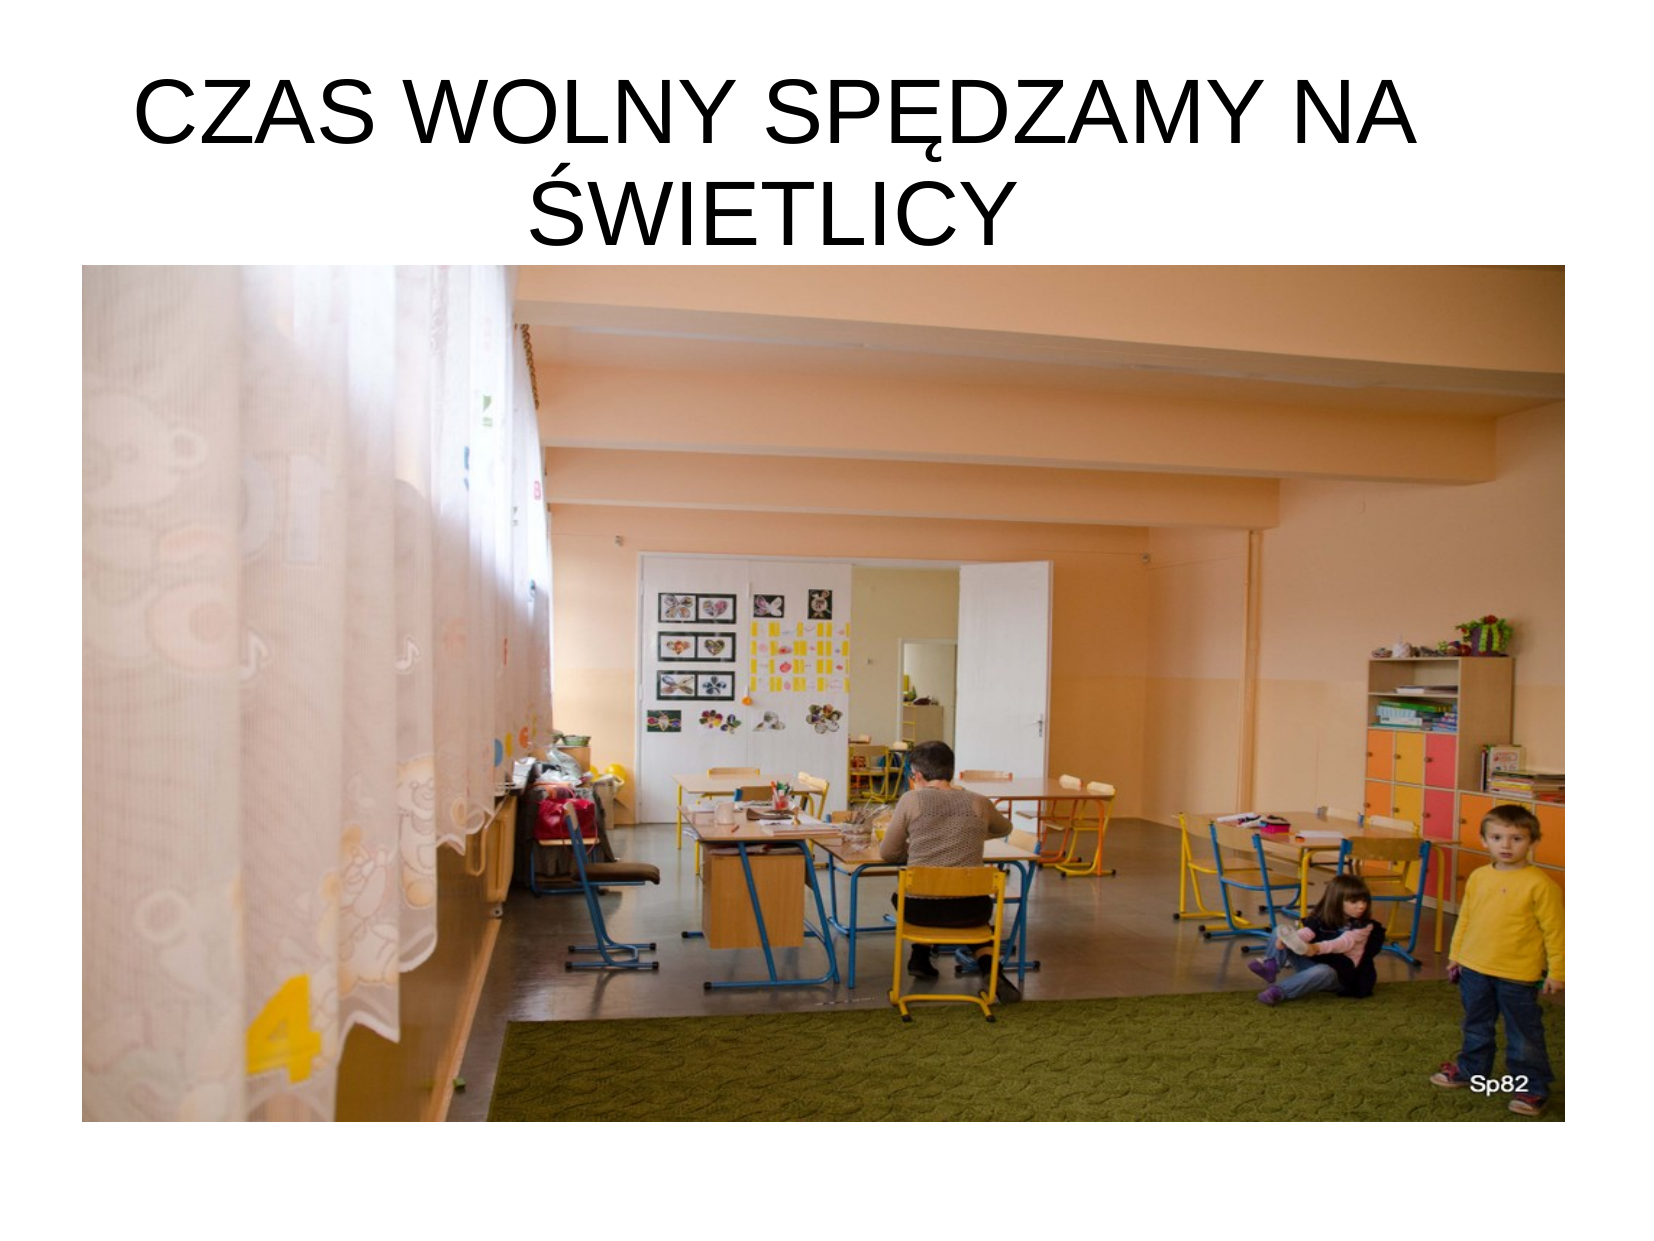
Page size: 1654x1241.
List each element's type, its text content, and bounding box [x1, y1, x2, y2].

picture [82, 265, 1565, 1123]
title CZAS WOLNY SPĘDZAMY NA ŚWIETLICY [29, 59, 1518, 267]
